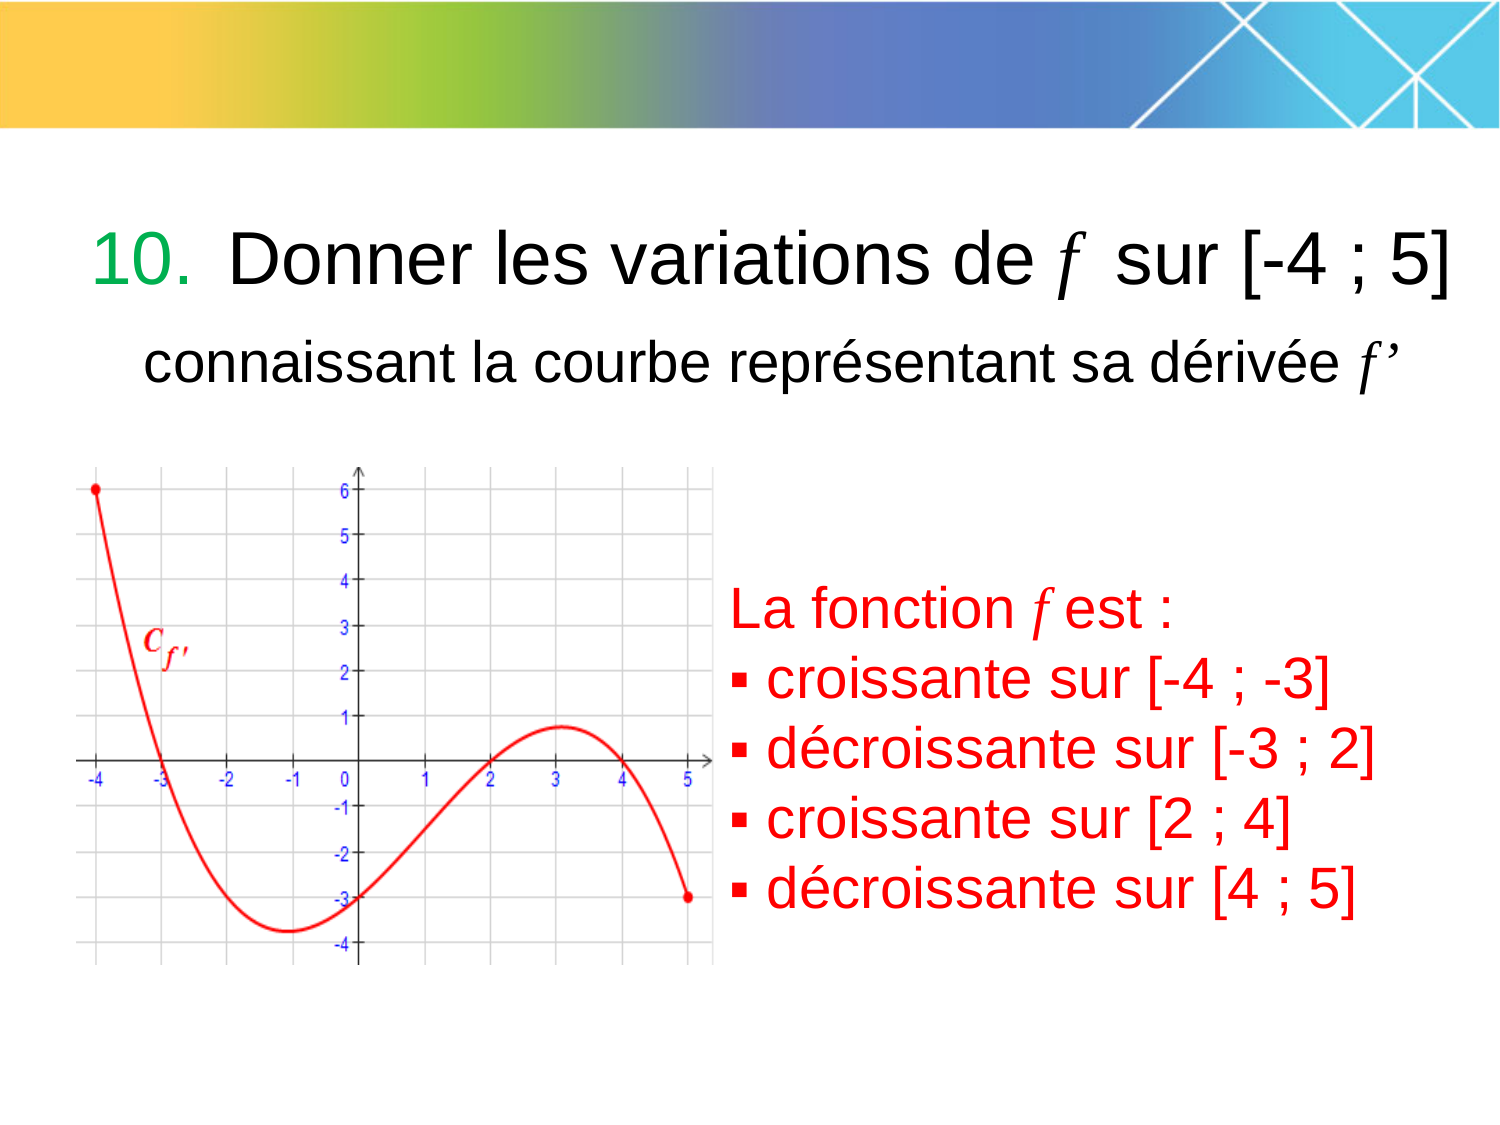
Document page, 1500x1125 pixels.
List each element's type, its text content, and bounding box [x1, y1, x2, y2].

picture [76, 468, 715, 965]
text_box Donner les variations de f sur [-4 ; 5] [75, 164, 1500, 338]
text_box connaissant la courbe représentant sa dérivée f’ [128, 316, 1458, 403]
text_box La fonction f est : ▪ croissante sur [-4 ; -3] ▪ décroissante sur [-3 ; 2] ▪ croissante sur [2 ; 4] ▪ décroissante sur [4 ; 5] [714, 562, 1500, 977]
